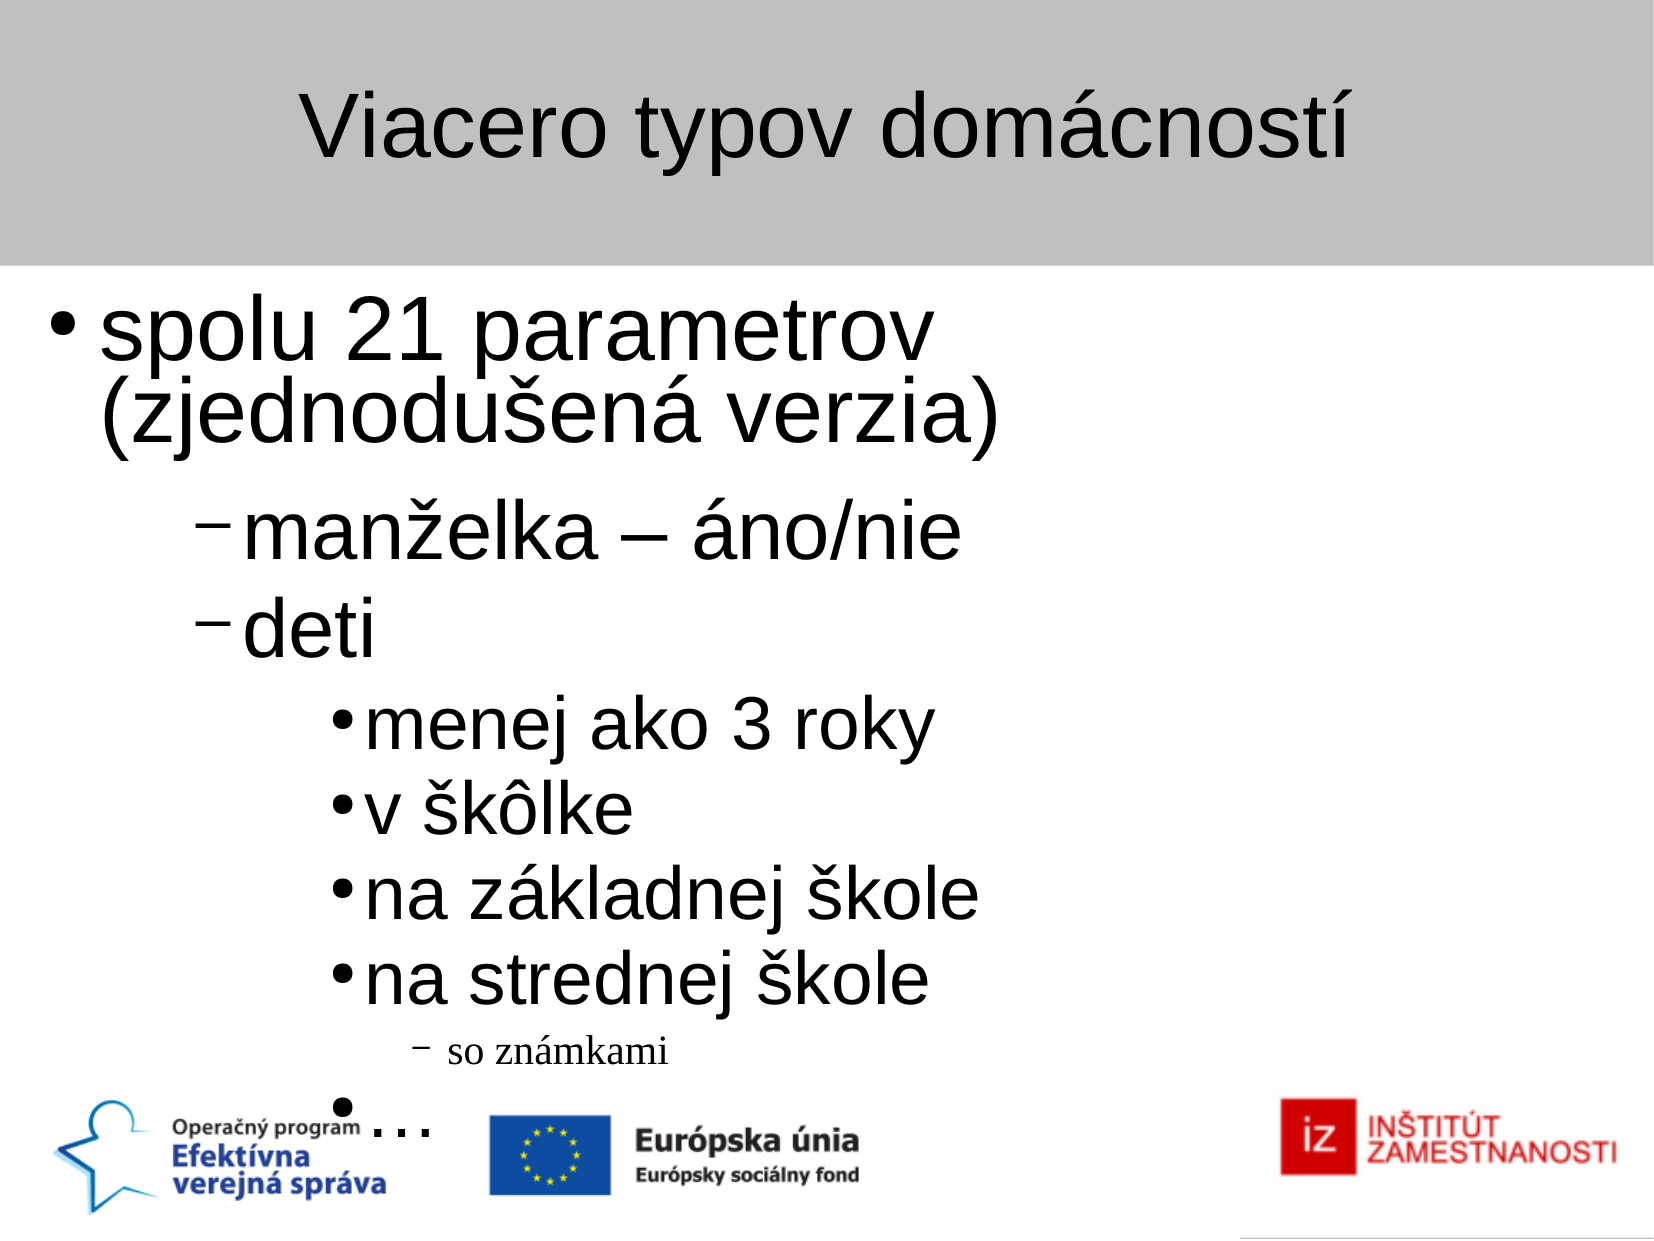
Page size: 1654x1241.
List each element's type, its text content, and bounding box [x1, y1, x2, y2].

list spolu 21 parametrov (zjednodušená verzia) manželka – áno/nie deti menej ako 3 roky v škôlke na základnej škole na strednej škole so známkami … [29, 295, 1533, 1152]
picture [1240, 1033, 1654, 1241]
title Viacero typov domácností [88, 29, 1565, 237]
picture [29, 1152, 886, 1241]
